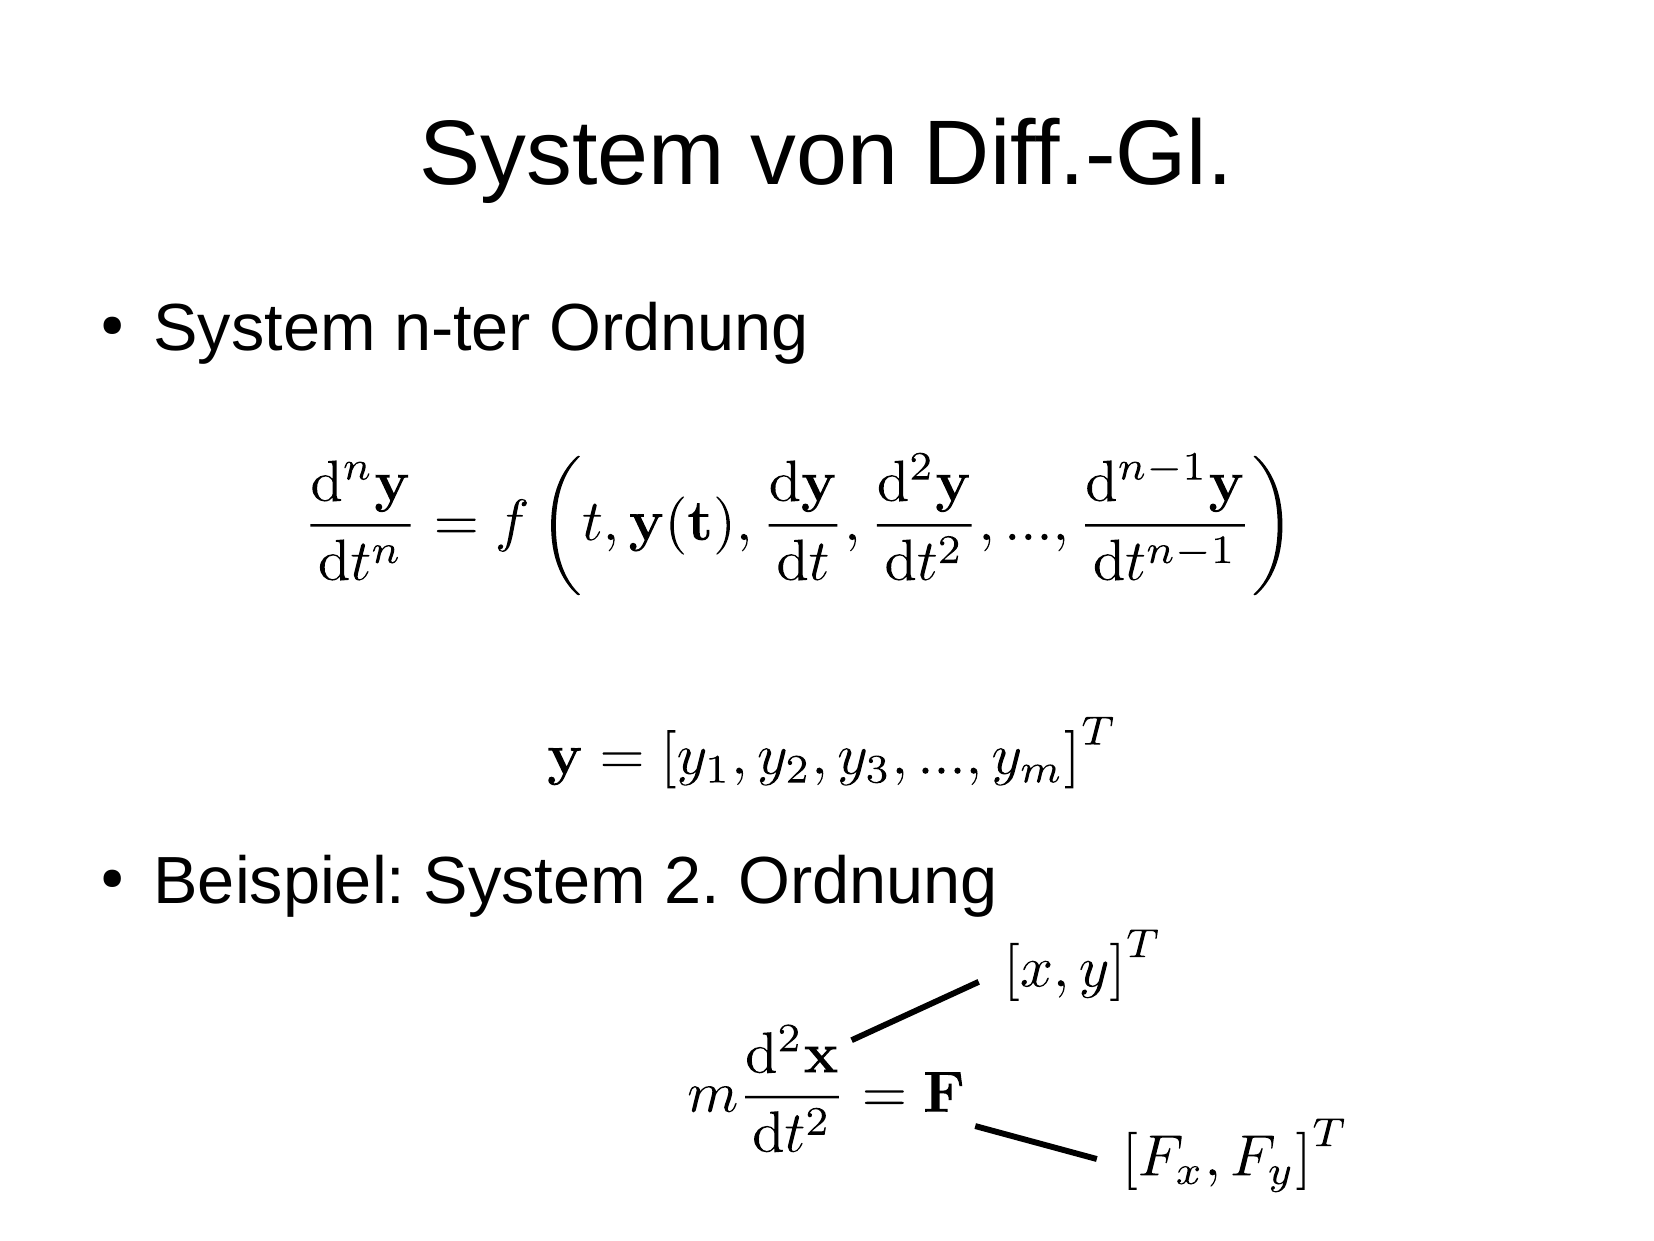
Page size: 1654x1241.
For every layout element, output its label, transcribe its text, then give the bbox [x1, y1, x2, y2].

text_box [1121, 1118, 1346, 1193]
text_box [310, 452, 1295, 596]
list System n-ter Ordnung Beispiel: System 2. Ordnung [82, 290, 1571, 1094]
text_box [687, 1024, 965, 1153]
text_box [546, 716, 1115, 789]
title System von Diff.-Gl. [82, 56, 1571, 250]
text_box [1003, 929, 1160, 1001]
